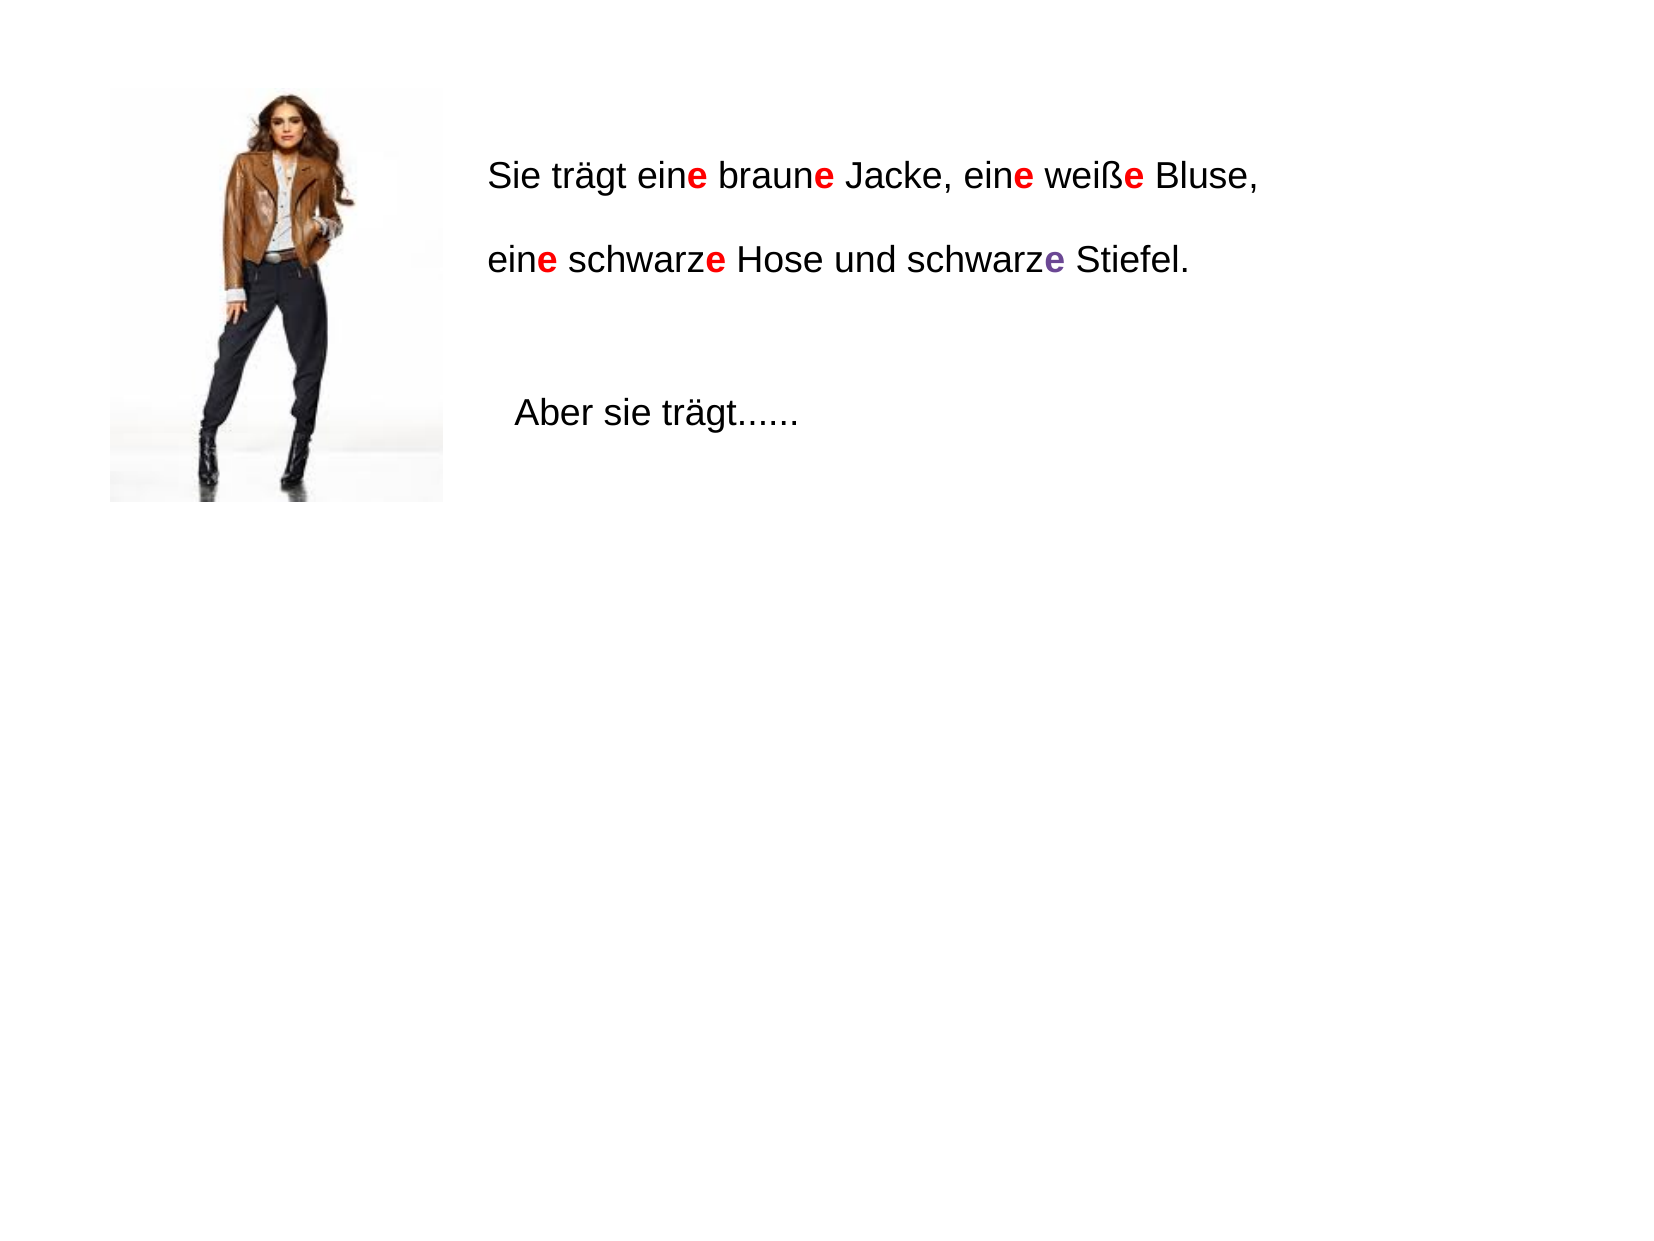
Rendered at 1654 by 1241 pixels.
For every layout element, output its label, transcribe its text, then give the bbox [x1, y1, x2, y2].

text_box Sie trägt eine braune Jacke, eine weiße Bluse, eine schwarze Hose und schwarze Stiefel. [472, 147, 1284, 291]
picture [110, 88, 443, 502]
text_box Aber sie trägt...... [499, 383, 816, 441]
